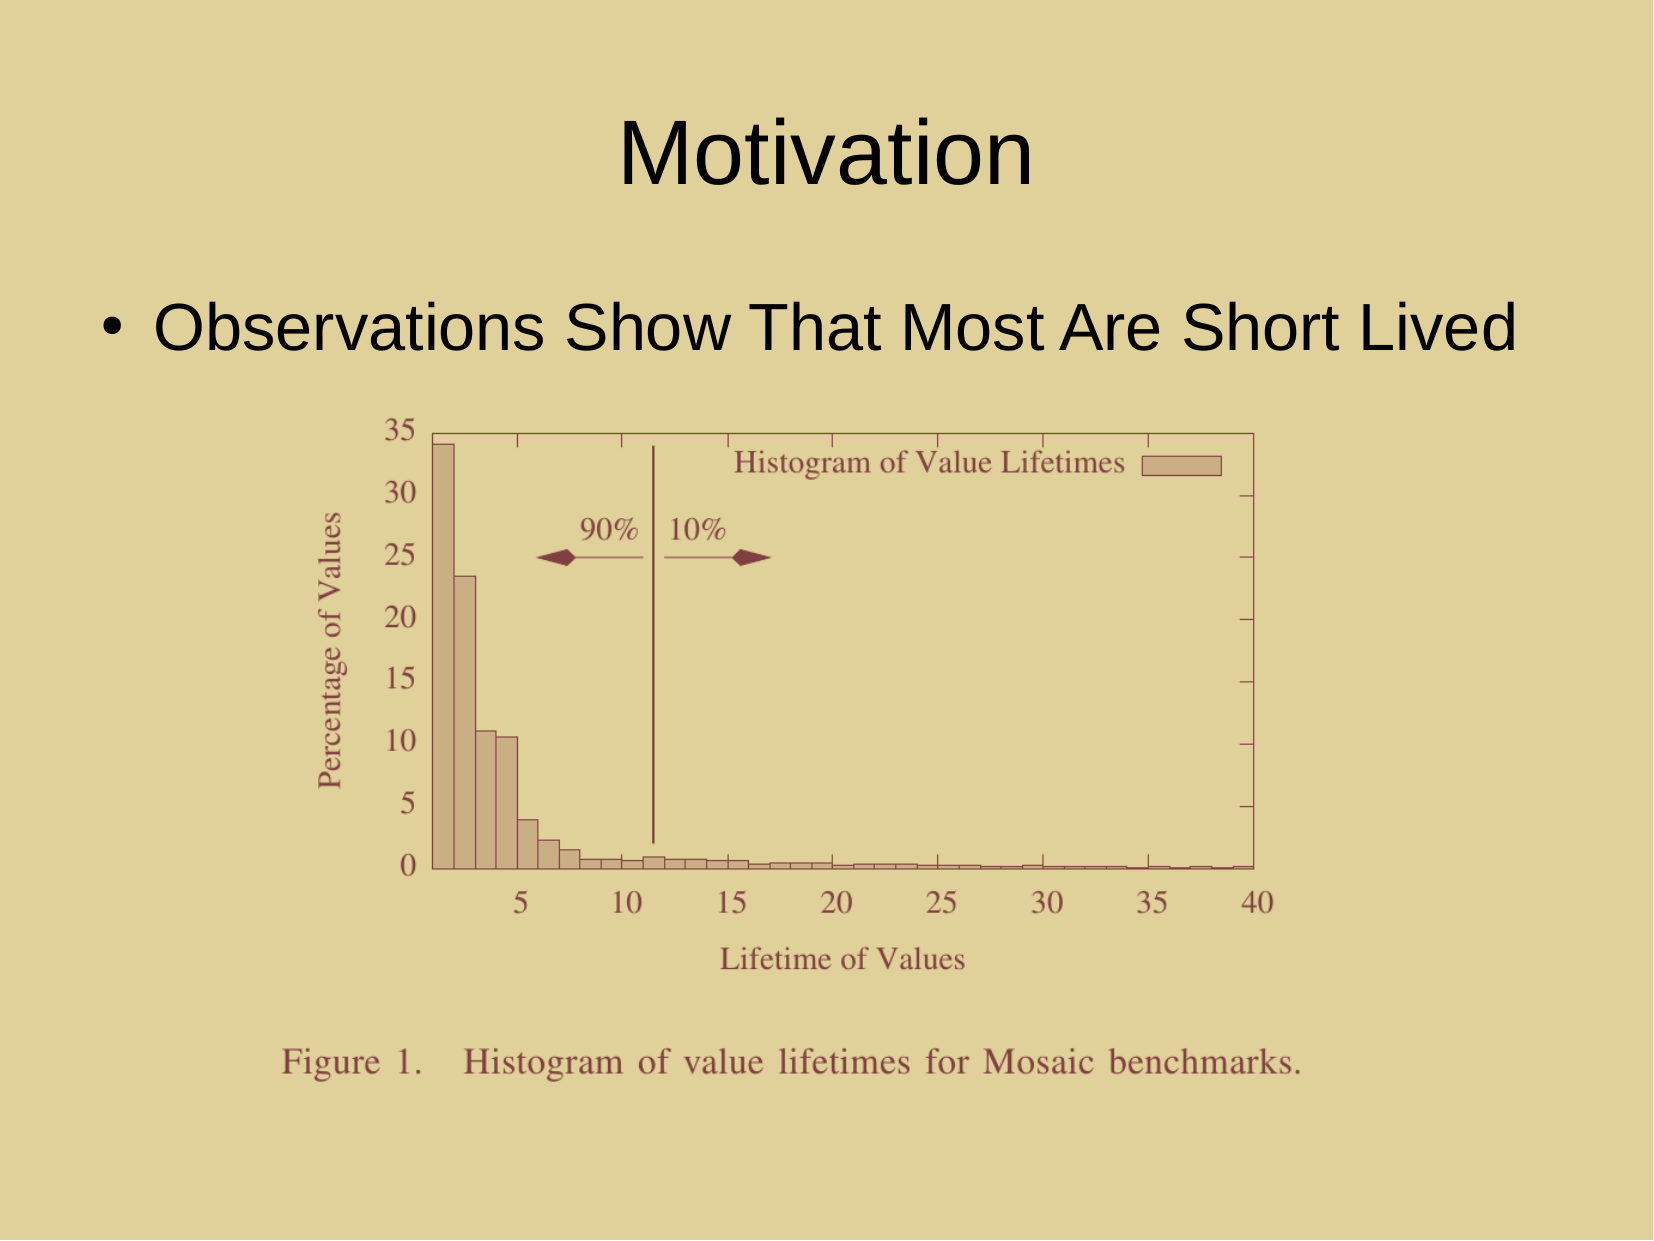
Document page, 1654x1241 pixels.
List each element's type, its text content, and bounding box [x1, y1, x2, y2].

title Motivation [82, 49, 1571, 257]
list Observations Show That Most Are Short Lived [82, 290, 1571, 1109]
picture [262, 403, 1313, 1088]
